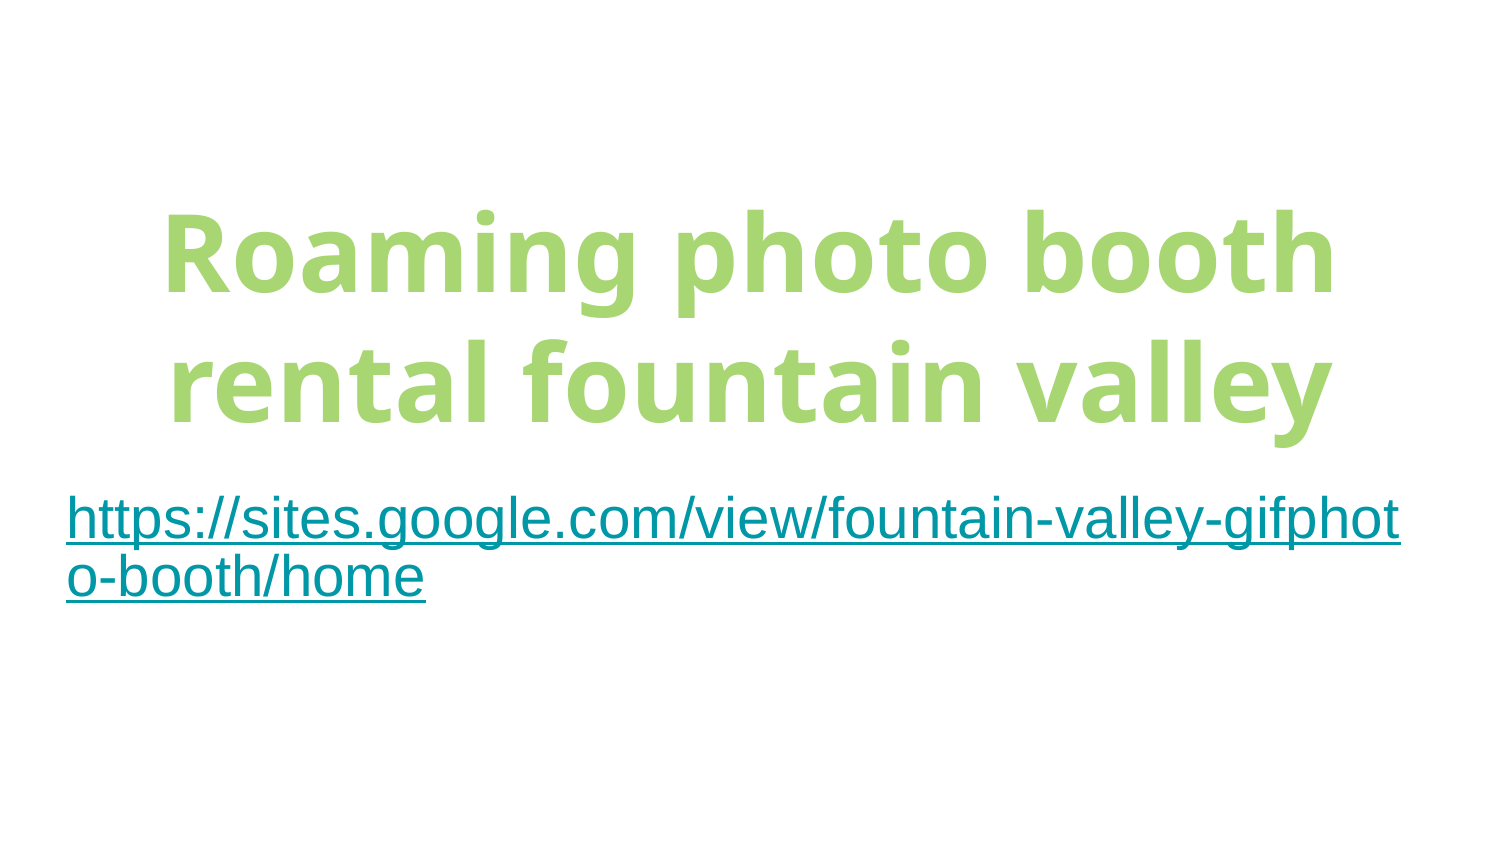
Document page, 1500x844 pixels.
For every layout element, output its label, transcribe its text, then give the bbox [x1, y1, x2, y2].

subtitle https://sites.google.com/view/fountain-valley-gifphoto-booth/home [51, 464, 1449, 595]
title Roaming photo booth rental fountain valley [51, 122, 1449, 459]
